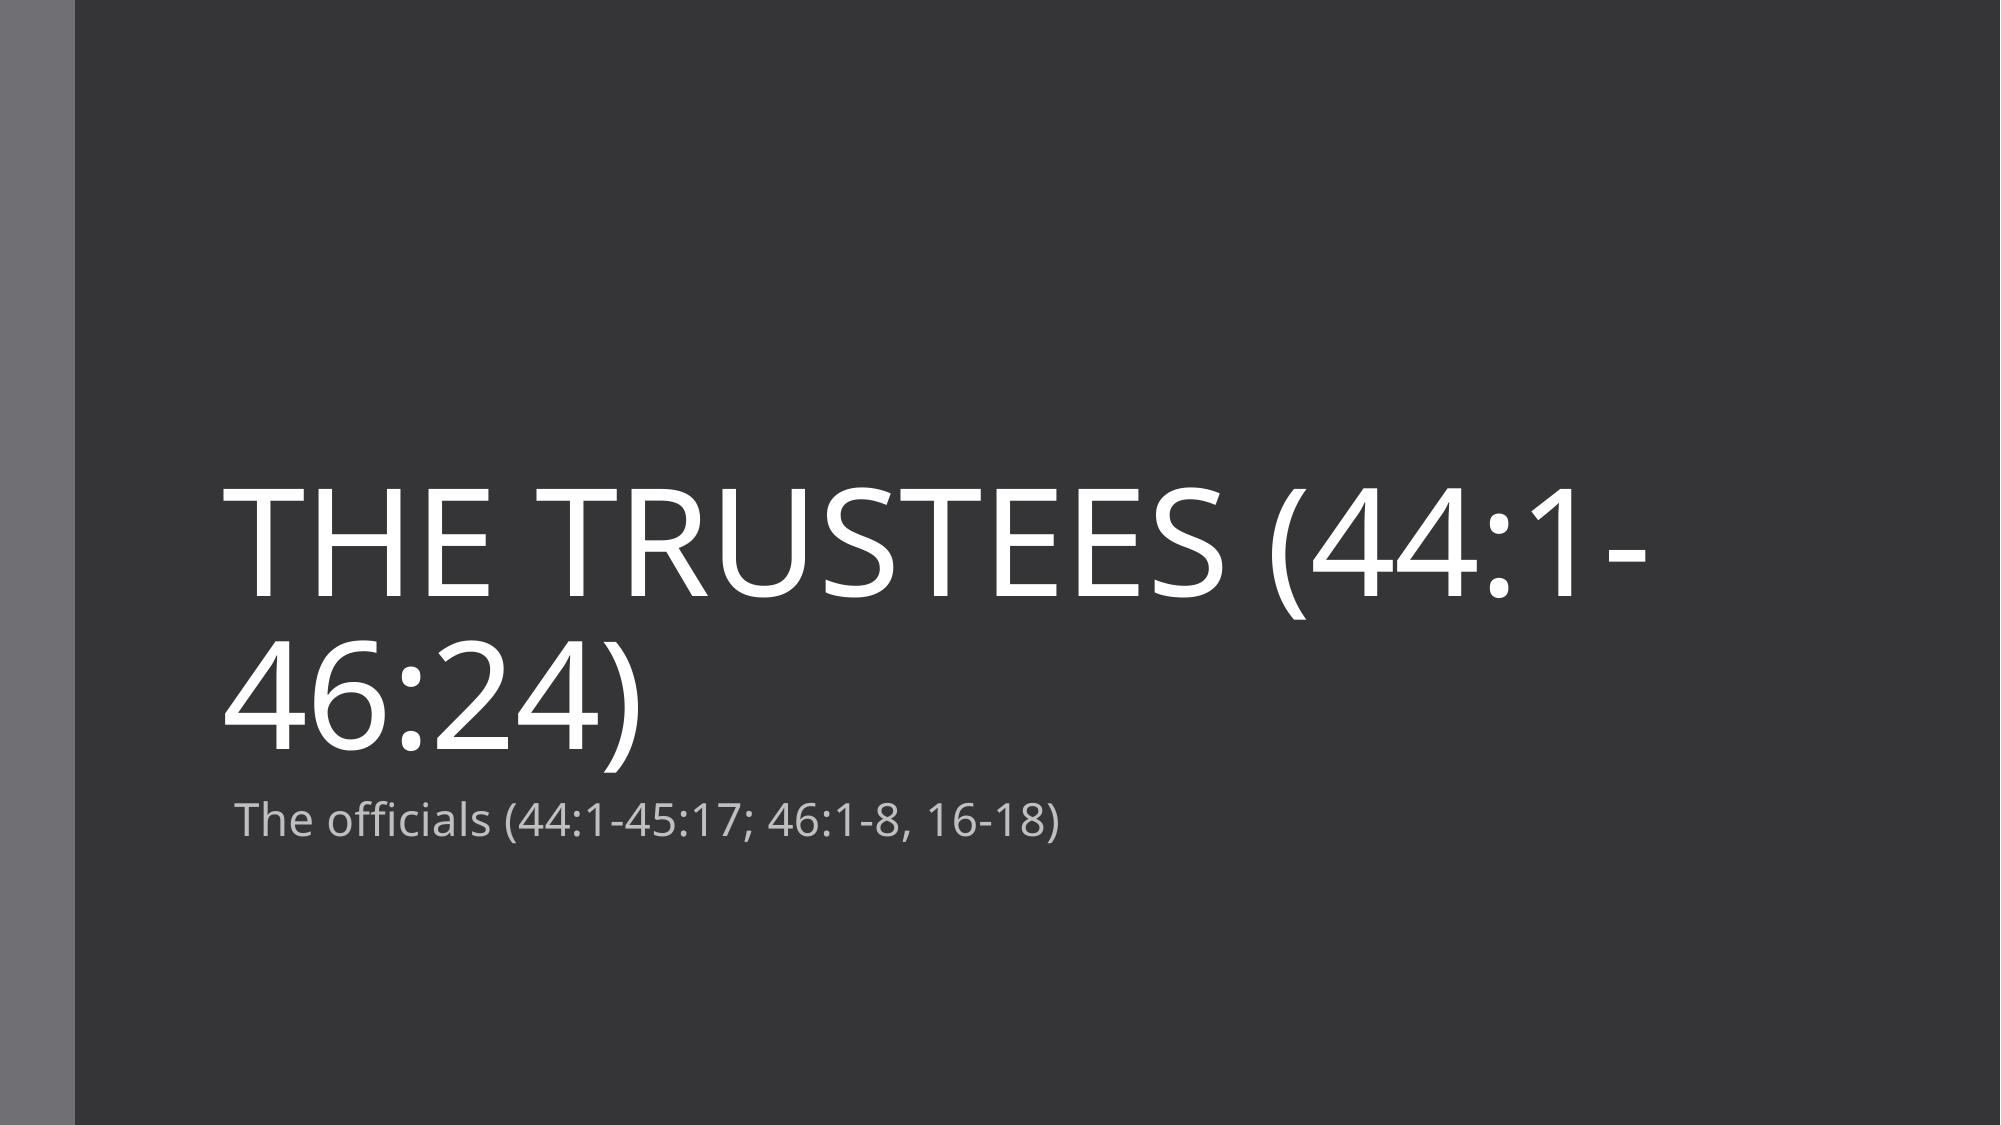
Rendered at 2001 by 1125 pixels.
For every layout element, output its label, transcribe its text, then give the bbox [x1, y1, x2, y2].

subtitle The officials (44:1-45:17; 46:1-8, 16-18) [206, 787, 1752, 1066]
title THE TRUSTEES (44:1-46:24) [206, 124, 1752, 787]
